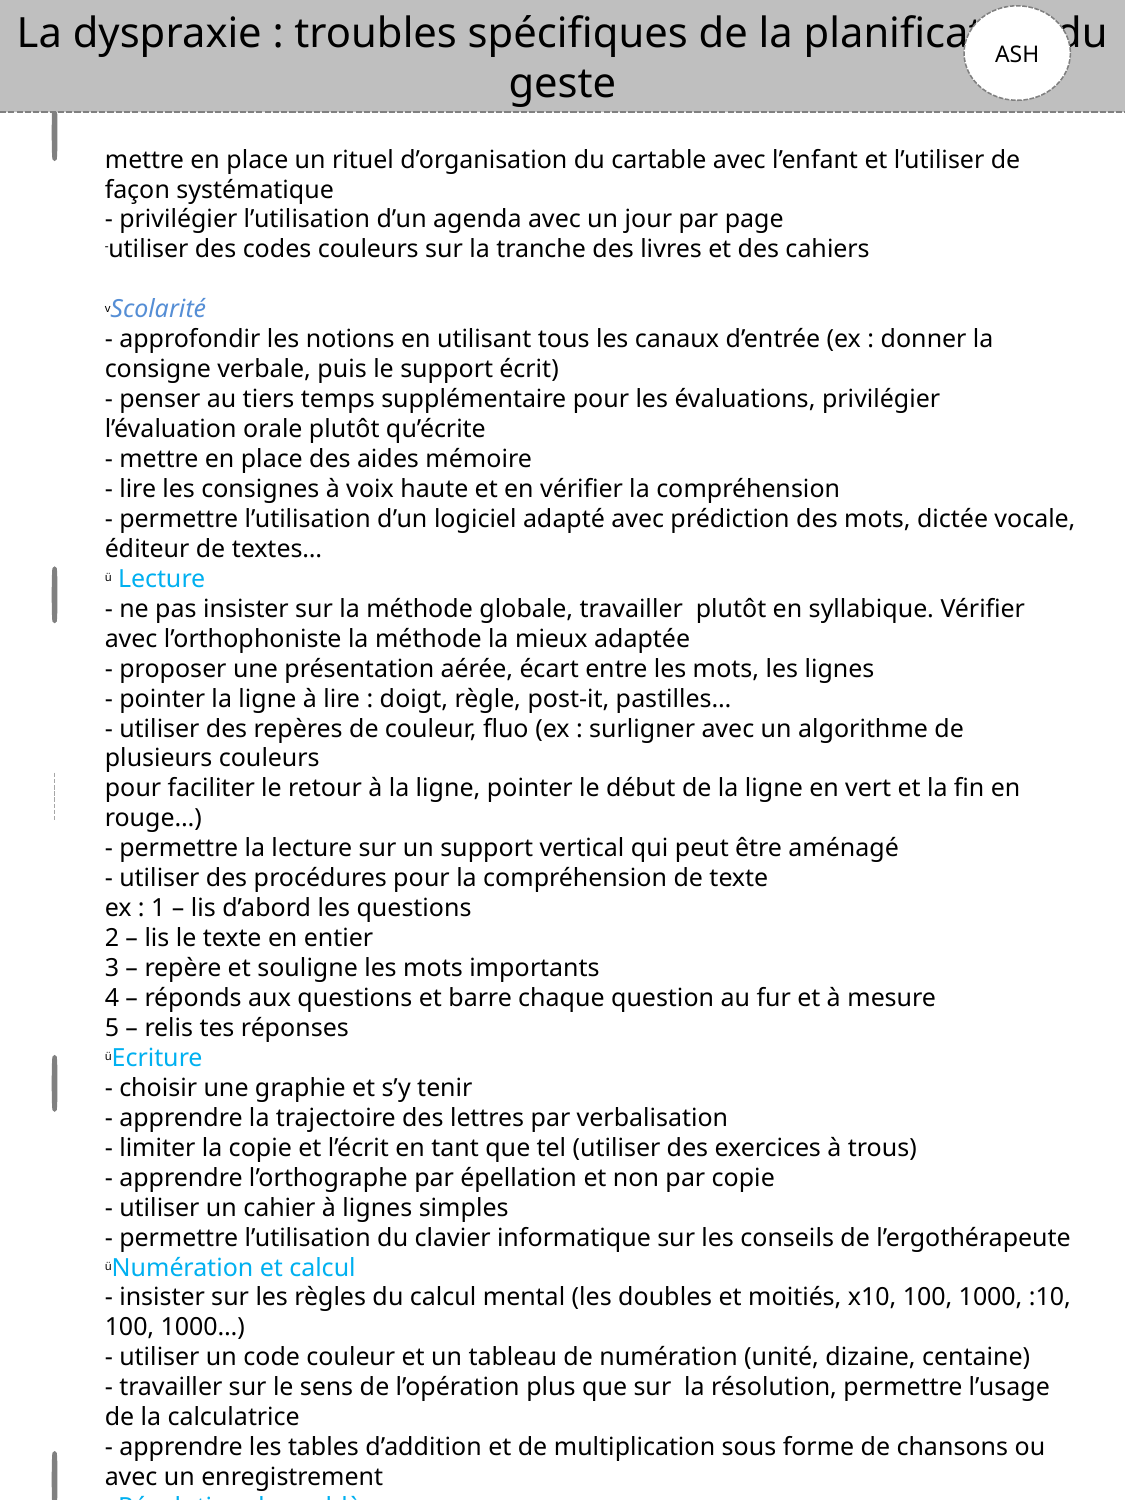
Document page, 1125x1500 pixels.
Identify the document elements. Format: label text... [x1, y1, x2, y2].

text_box mettre en place un rituel d’organisation du cartable avec l’enfant et l’utiliser de façon systématique - privilégier l’utilisation d’un agenda avec un jour par page utiliser des codes couleurs sur la tranche des livres et des cahiers Scolarité - approfondir les notions en utilisant tous les canaux d’entrée (ex : donner la consigne verbale, puis le support écrit) - penser au tiers temps supplémentaire pour les évaluations, privilégier l’évaluation orale plutôt qu’écrite - mettre en place des aides mémoire - lire les consignes à voix haute et en vérifier la compréhension - permettre l’utilisation d’un logiciel adapté avec prédiction des mots, dictée vocale, éditeur de textes… Lecture - ne pas insister sur la méthode globale, travailler plutôt en syllabique. Vérifier avec l’orthophoniste la méthode la mieux adaptée - proposer une présentation aérée, écart entre les mots, les lignes - pointer la ligne à lire : doigt, règle, post-it, pastilles… - utiliser des repères de couleur, fluo (ex : surligner avec un algorithme de plusieurs couleurs pour faciliter le retour à la ligne, pointer le début de la ligne en vert et la fin en rouge…) - permettre la lecture sur un support vertical qui peut être aménagé - utiliser des procédures pour la compréhension de texte ex : 1 – lis d’abord les questions 2 – lis le texte en entier 3 – repère et souligne les mots importants 4 – réponds aux questions et barre chaque question au fur et à mesure 5 – relis tes réponses Ecriture - choisir une graphie et s’y tenir - apprendre la trajectoire des lettres par verbalisation - limiter la copie et l’écrit en tant que tel (utiliser des exercices à trous) - apprendre l’orthographe par épellation et non par copie - utiliser un cahier à lignes simples - permettre l’utilisation du clavier informatique sur les conseils de l’ergothérapeute Numération et calcul - insister sur les règles du calcul mental (les doubles et moitiés, x10, 100, 1000, :10, 100, 1000…) - utiliser un code couleur et un tableau de numération (unité, dizaine, centaine) - travailler sur le sens de l’opération plus que sur la résolution, permettre l’usage de la calculatrice - apprendre les tables d’addition et de multiplication sous forme de chansons ou avec un enregistrement Résolution de problèmes - rappeler la procédure de compréhension de texte - donner des consignes simples, une seule consigne à la fois, les lire à voix haute, les faire reformuler - dans la mesure du possible, autoriser l’enfant à oraliser son travail avant de l’écrire - privilégier la stratégie qui convient le mieux à l’enfant - éviter les présentations en schéma que l’enfant décode mal [89, 135, 1094, 1500]
text_box ASH [964, 5, 1071, 101]
text_box La dyspraxie : troubles spécifiques de la planification du geste [0, 0, 1125, 113]
